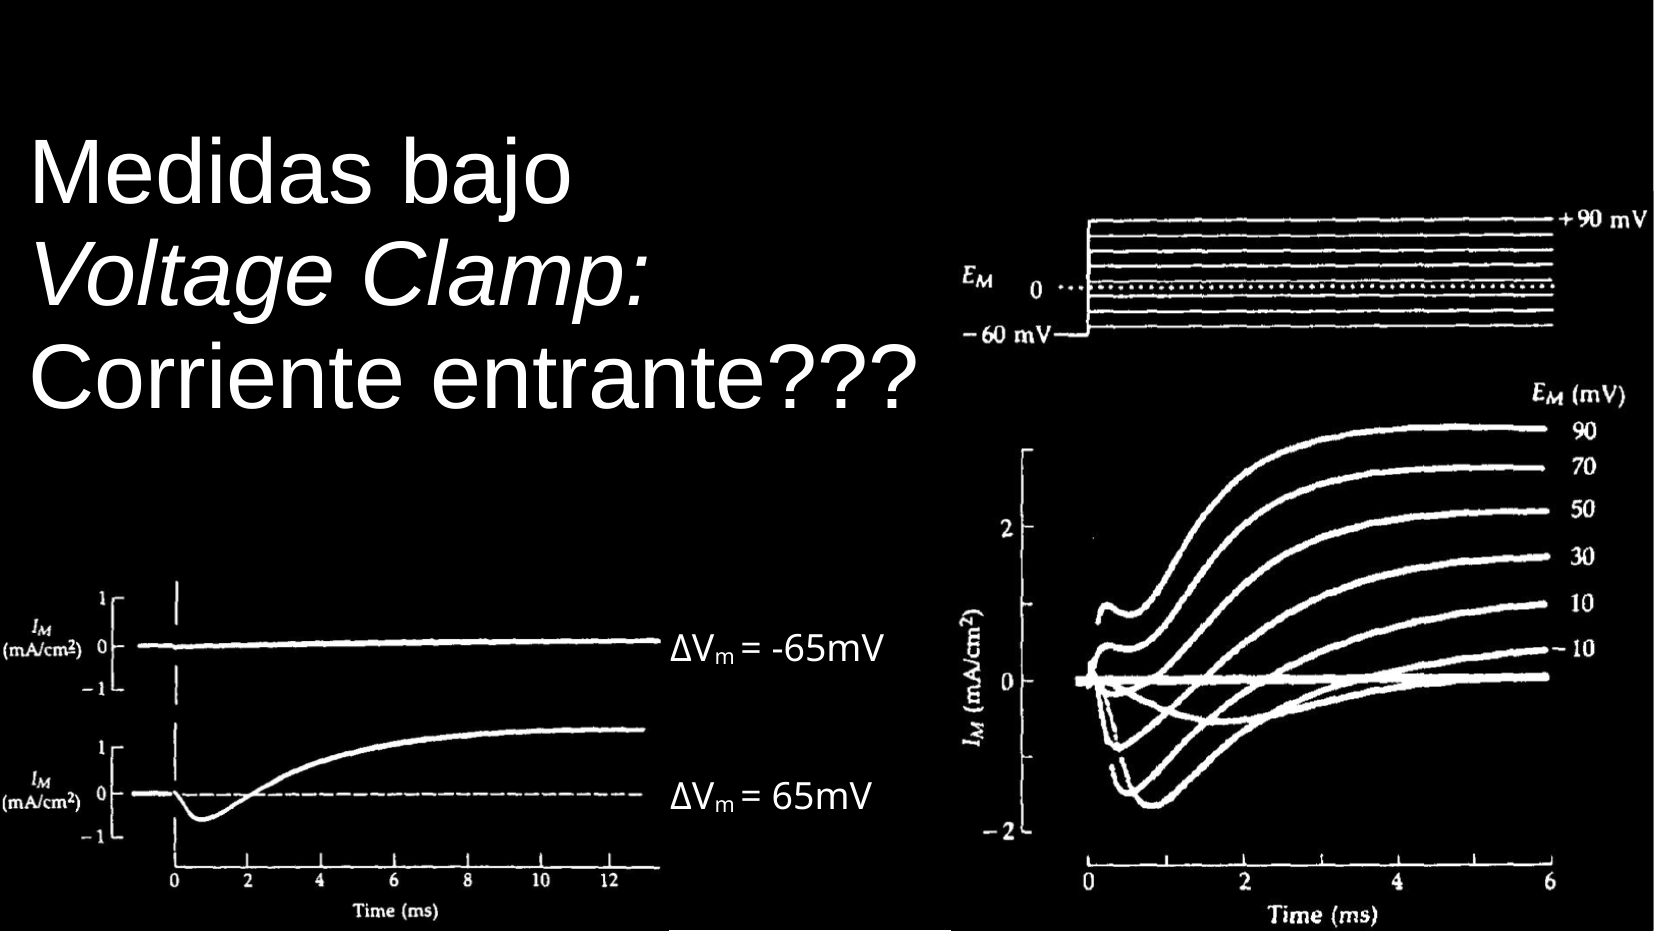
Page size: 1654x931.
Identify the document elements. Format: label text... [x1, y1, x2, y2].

text_box ΔVm = -65mV [669, 614, 951, 713]
text_box ΔVm = 65mV [669, 761, 922, 924]
picture [951, 191, 1654, 931]
title Medidas bajo Voltage Clamp: Corriente entrante??? [28, 120, 1033, 428]
picture [0, 575, 669, 931]
